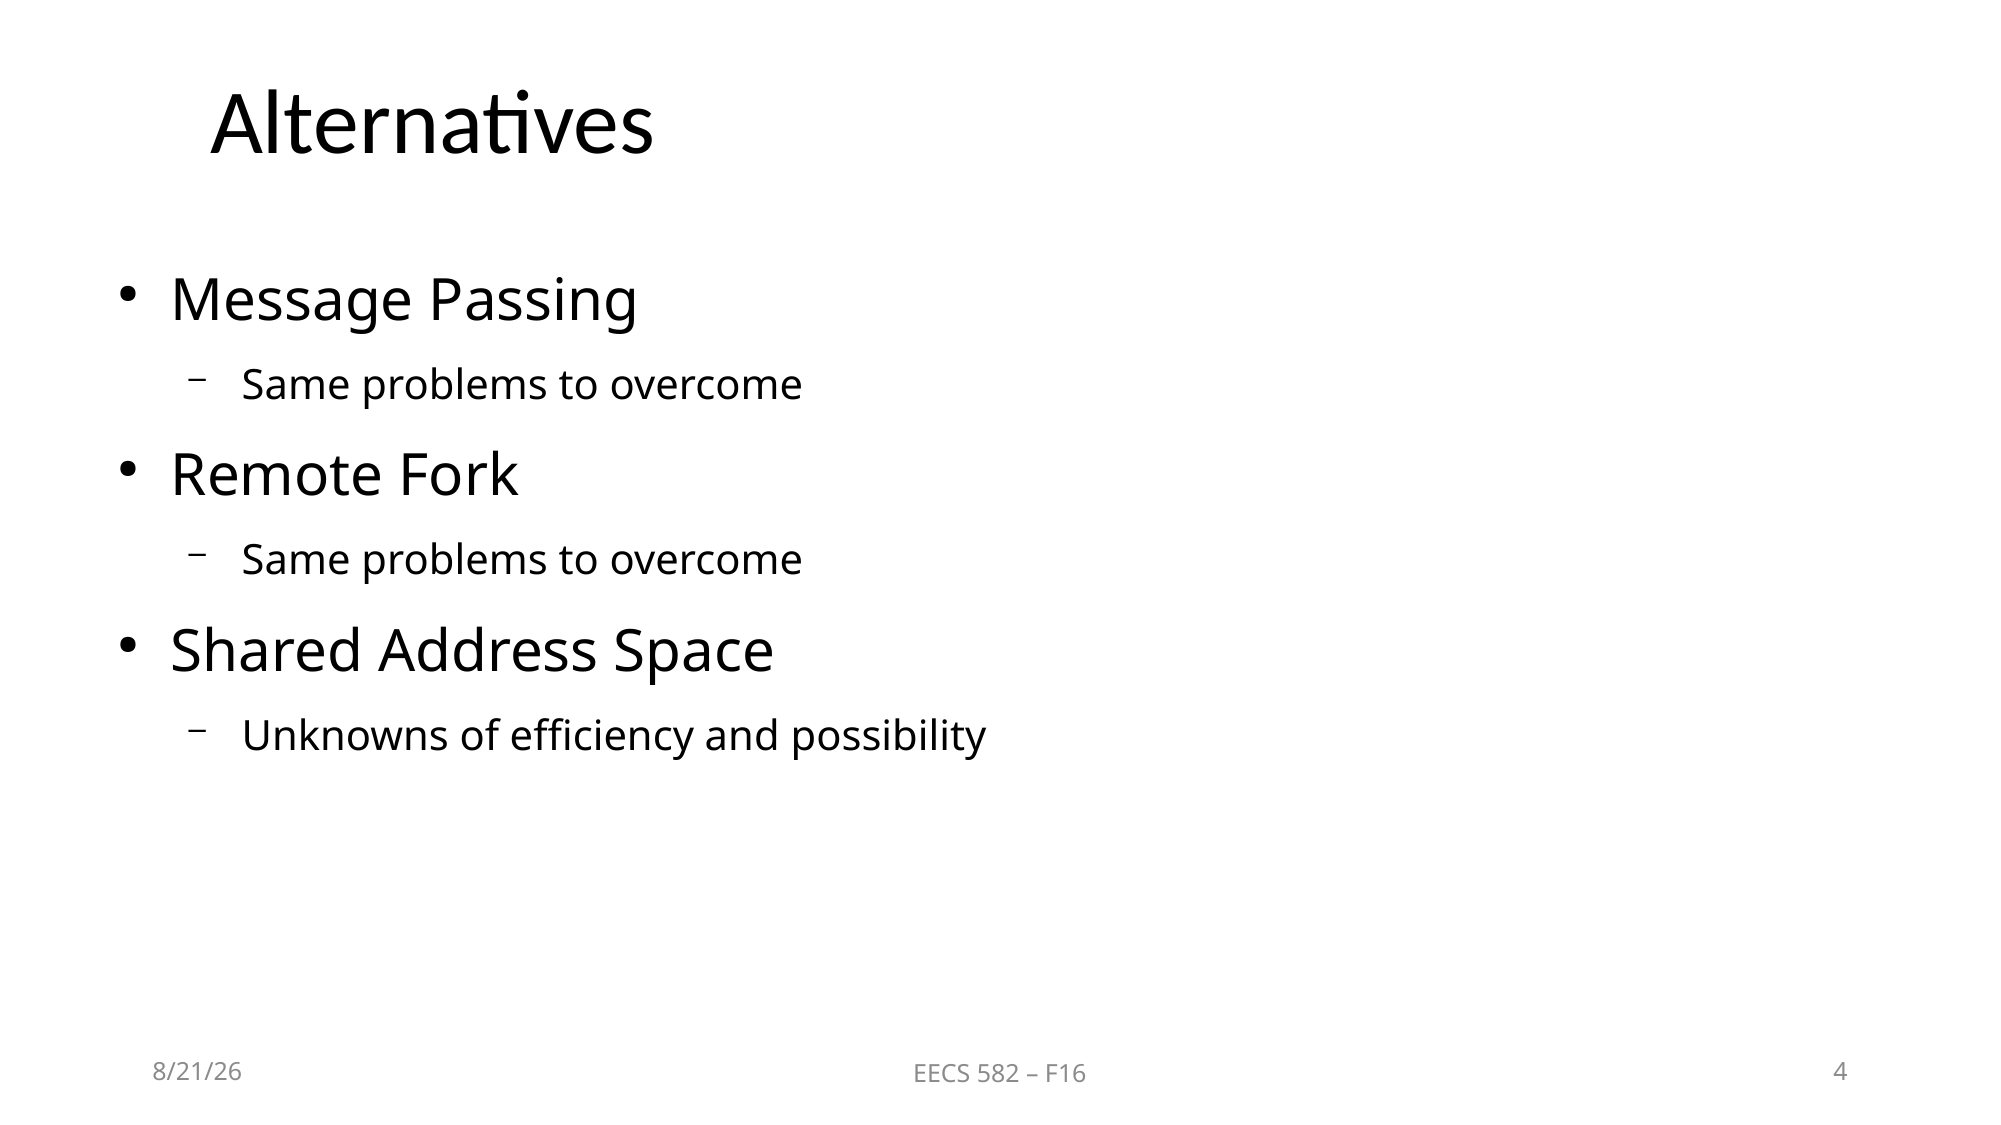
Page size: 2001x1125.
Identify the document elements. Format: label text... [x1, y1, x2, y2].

list Message Passing Same problems to overcome Remote Fork Same problems to overcome Shared Address Space Unknowns of efficiency and possibility [99, 263, 1900, 916]
title Alternatives [210, 0, 1710, 263]
